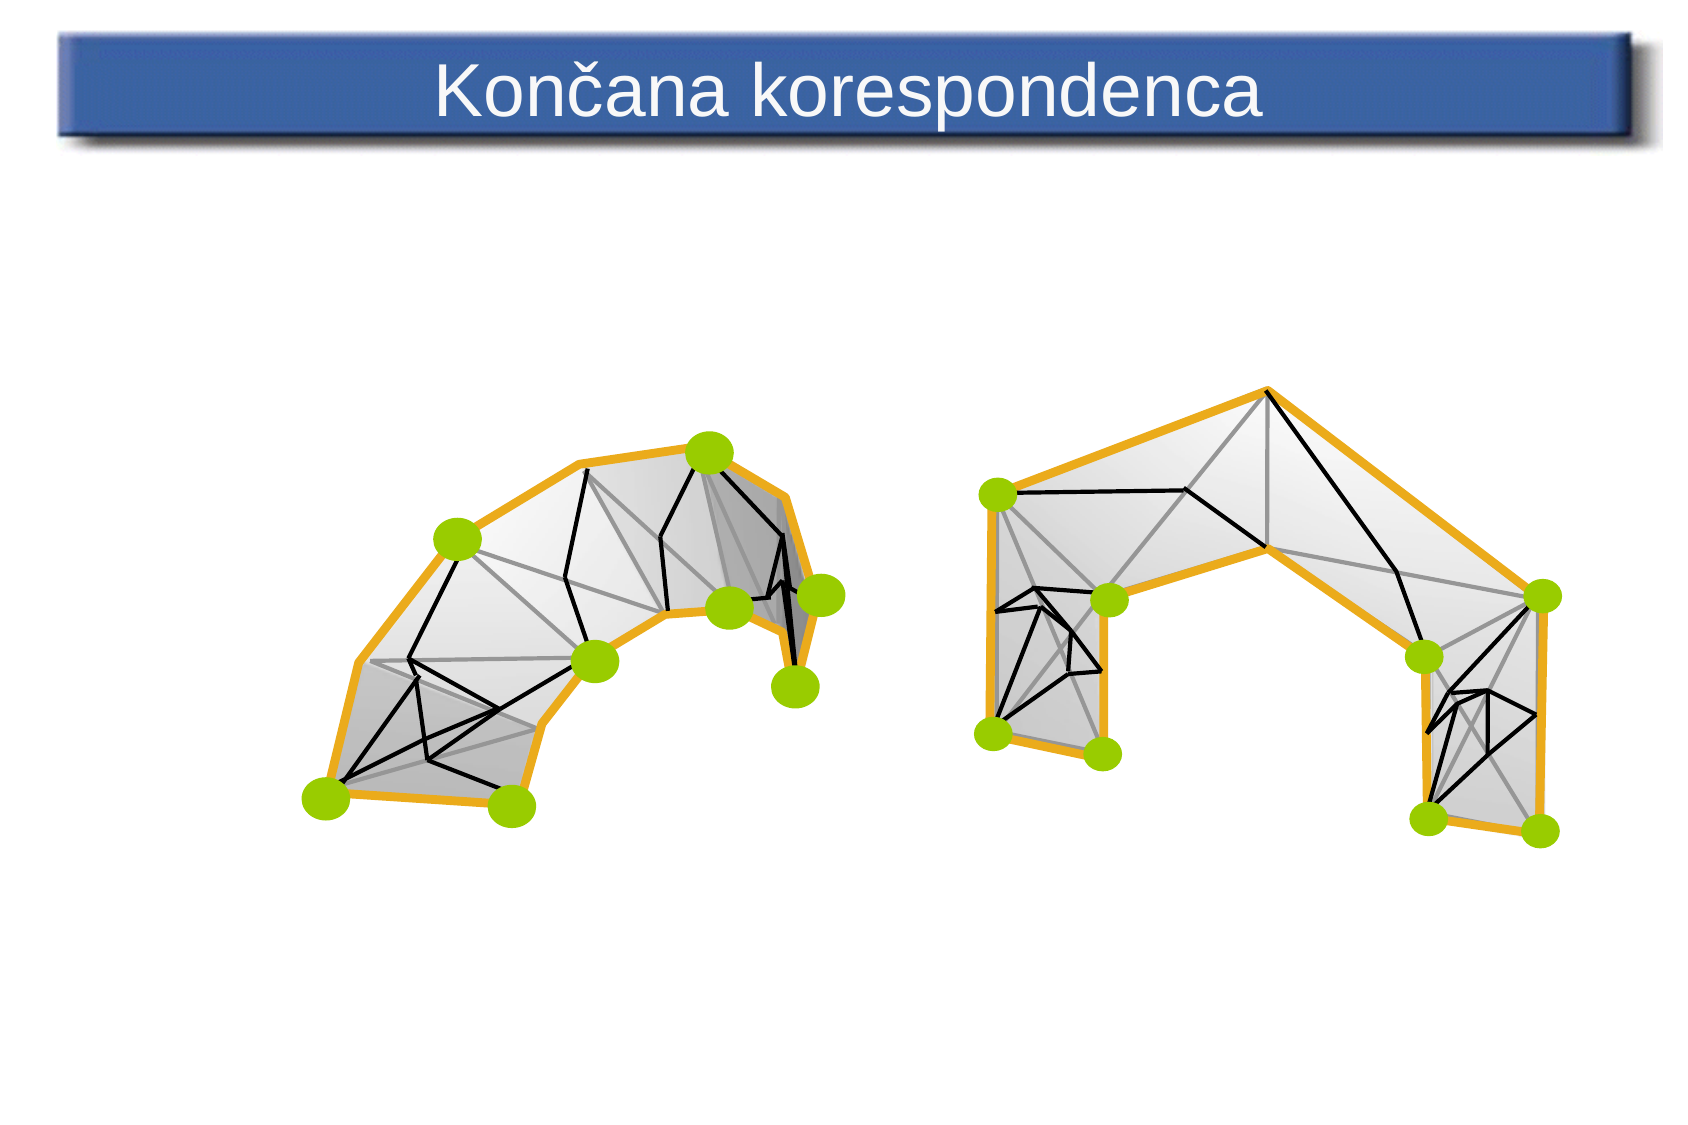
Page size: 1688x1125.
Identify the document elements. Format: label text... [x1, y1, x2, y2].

text_box [685, 431, 734, 475]
text_box [973, 716, 1013, 752]
picture [1281, 407, 1523, 594]
picture [986, 379, 1555, 583]
picture [806, 617, 820, 681]
text_box [433, 517, 482, 562]
text_box [1521, 813, 1560, 849]
picture [1075, 674, 1099, 733]
picture [1462, 696, 1483, 720]
picture [1023, 401, 1255, 490]
picture [427, 719, 480, 755]
picture [343, 799, 489, 816]
picture [1431, 672, 1446, 718]
picture [1008, 592, 1039, 608]
picture [1475, 706, 1485, 742]
picture [1286, 554, 1418, 642]
picture [725, 469, 776, 525]
picture [1071, 639, 1096, 671]
picture [529, 616, 820, 816]
picture [1455, 618, 1522, 690]
picture [1440, 732, 1485, 795]
picture [1042, 591, 1090, 628]
picture [355, 688, 422, 771]
text_box [1404, 639, 1444, 675]
picture [347, 763, 495, 798]
picture [1014, 493, 1180, 586]
picture [1001, 612, 1057, 718]
picture [568, 483, 657, 608]
picture [732, 443, 820, 574]
picture [1191, 399, 1265, 543]
title Končana korespondenca [188, 23, 1509, 149]
text_box [796, 573, 846, 618]
picture [1008, 677, 1095, 747]
picture [778, 593, 786, 628]
text_box [771, 665, 820, 709]
picture [436, 733, 534, 786]
picture [1431, 713, 1452, 781]
picture [443, 715, 529, 753]
picture [999, 513, 1031, 606]
picture [415, 666, 482, 703]
text_box [1083, 736, 1123, 772]
picture [1493, 720, 1535, 816]
picture [1006, 510, 1092, 590]
picture [1493, 611, 1535, 711]
text_box [1409, 801, 1449, 837]
picture [571, 585, 656, 643]
picture [1270, 402, 1390, 568]
picture [423, 660, 570, 706]
text_box [570, 639, 620, 684]
picture [1051, 619, 1068, 643]
picture [595, 485, 665, 609]
picture [1077, 611, 1099, 663]
picture [663, 471, 726, 588]
picture [791, 592, 808, 658]
picture [476, 554, 584, 645]
picture [1438, 696, 1453, 718]
picture [1436, 711, 1468, 789]
picture [336, 559, 453, 779]
picture [1439, 609, 1522, 686]
picture [708, 483, 759, 597]
text_box [1090, 582, 1129, 618]
picture [419, 684, 485, 735]
picture [1440, 759, 1525, 826]
picture [384, 663, 413, 675]
text_box [1523, 578, 1563, 614]
picture [1116, 494, 1259, 587]
picture [412, 558, 574, 658]
picture [786, 519, 805, 588]
picture [590, 454, 691, 534]
text_box [705, 586, 754, 630]
picture [711, 474, 776, 595]
picture [754, 601, 770, 620]
picture [315, 443, 686, 779]
text_box [487, 784, 537, 829]
text_box [978, 477, 1018, 513]
picture [56, 29, 1663, 156]
picture [986, 554, 1533, 848]
text_box [301, 777, 351, 821]
picture [503, 670, 574, 725]
picture [1023, 655, 1066, 702]
picture [1490, 695, 1531, 749]
picture [767, 592, 776, 619]
picture [664, 548, 712, 609]
picture [1401, 576, 1524, 646]
picture [1456, 694, 1471, 700]
picture [1545, 610, 1555, 818]
picture [480, 469, 584, 576]
picture [999, 609, 1037, 704]
picture [354, 744, 424, 778]
